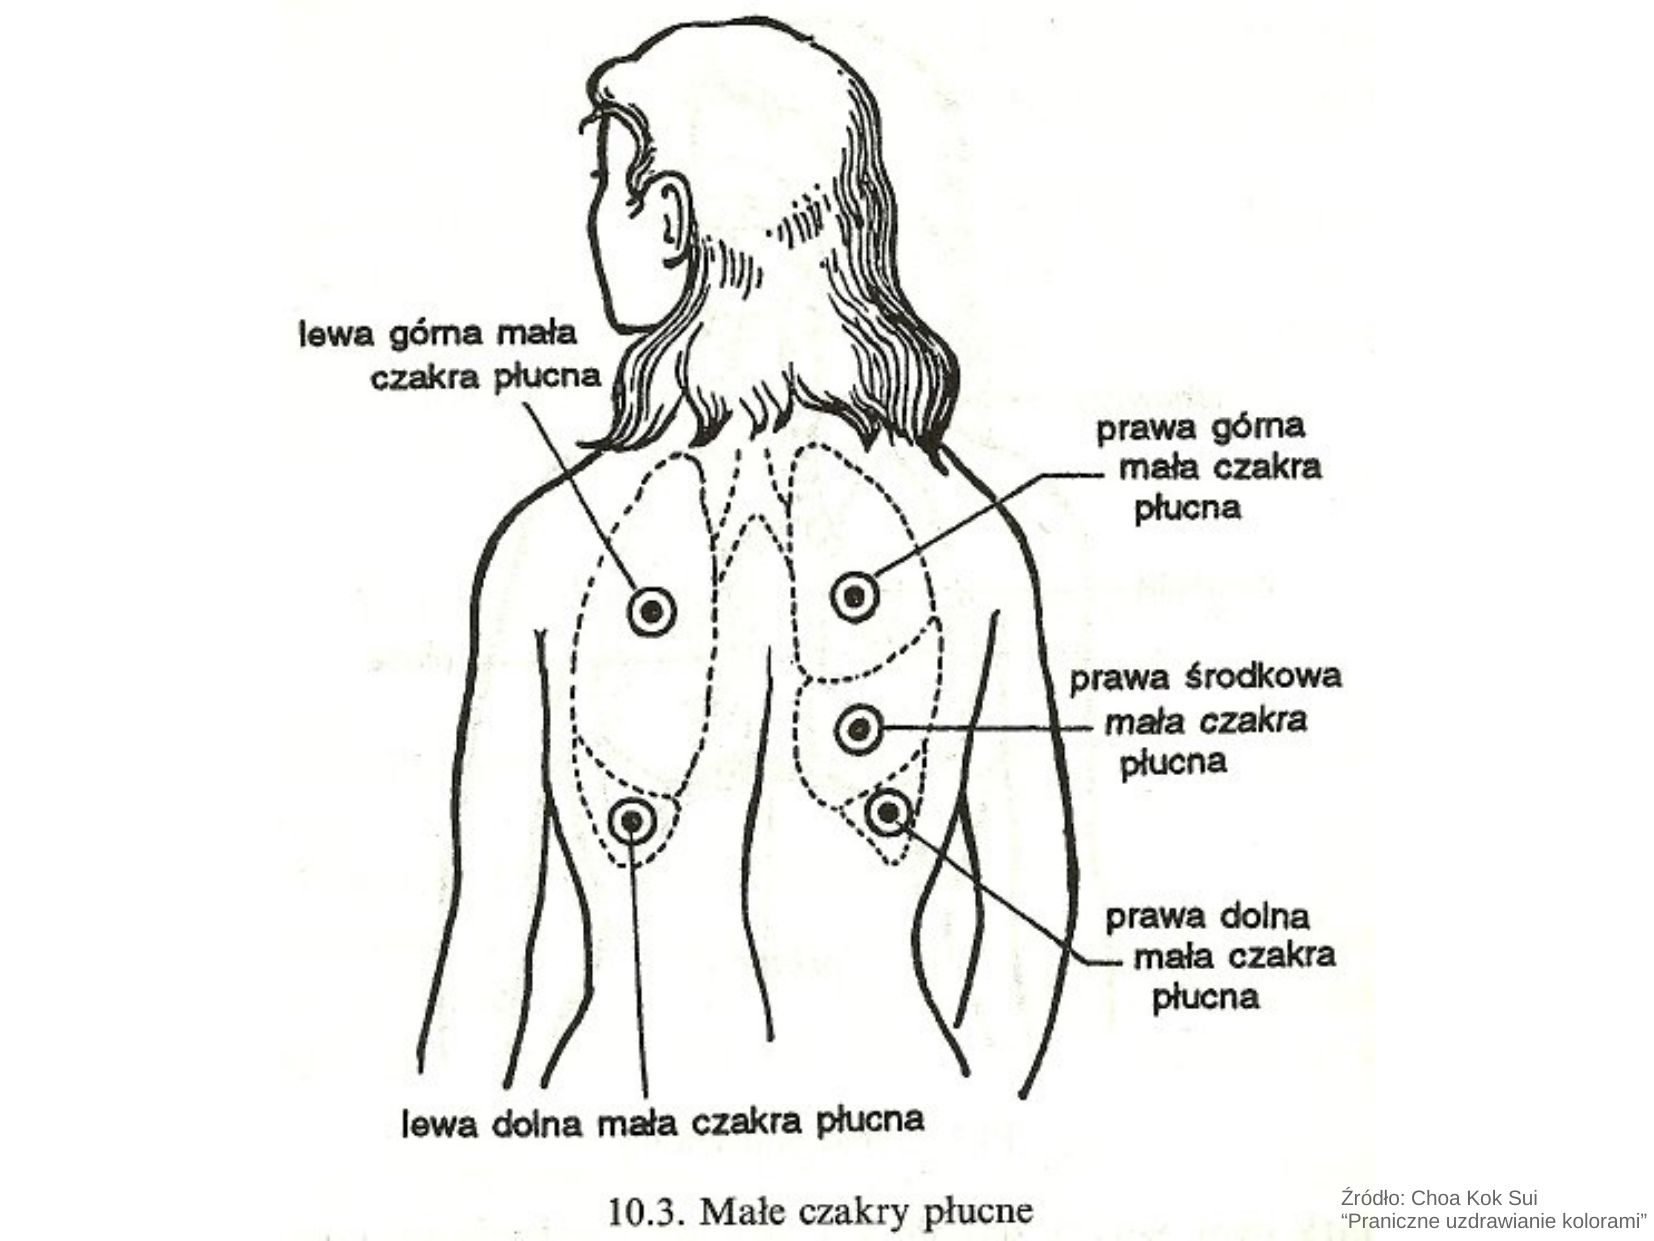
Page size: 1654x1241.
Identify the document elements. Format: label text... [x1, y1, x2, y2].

text_box Źródło: Choa Kok Sui “Praniczne uzdrawianie kolorami” [1335, 1181, 1654, 1240]
picture [279, 0, 1375, 1241]
